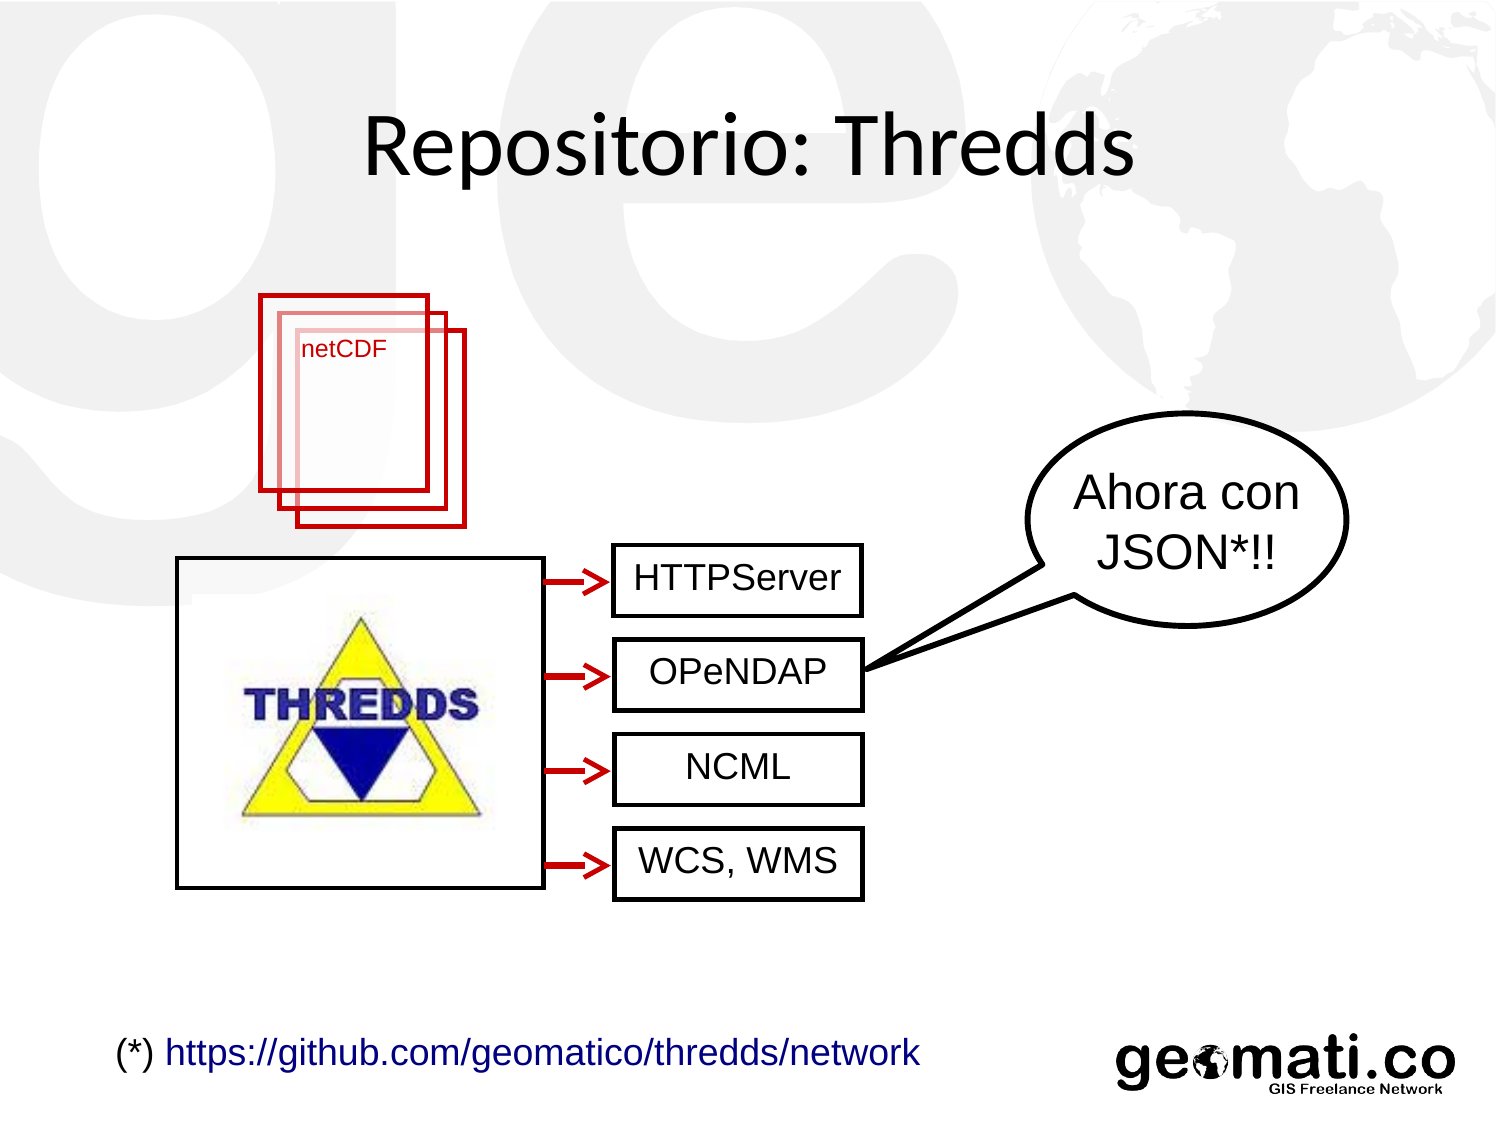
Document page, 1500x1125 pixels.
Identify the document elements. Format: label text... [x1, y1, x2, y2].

text_box WCS, WMS [614, 828, 863, 900]
picture [1116, 1033, 1455, 1094]
text_box NCML [614, 733, 863, 805]
text_box netCDF [260, 295, 428, 491]
text_box HTTPServer [613, 545, 862, 616]
text_box [177, 558, 544, 888]
picture [192, 594, 529, 847]
text_box Ahora con JSON*!! [866, 413, 1347, 670]
text_box (*) https://github.com/geomatico/thredds/network [100, 1020, 951, 1081]
title Repositorio: Thredds [75, 21, 1426, 257]
text_box [279, 312, 465, 527]
text_box OPeNDAP [614, 639, 863, 711]
